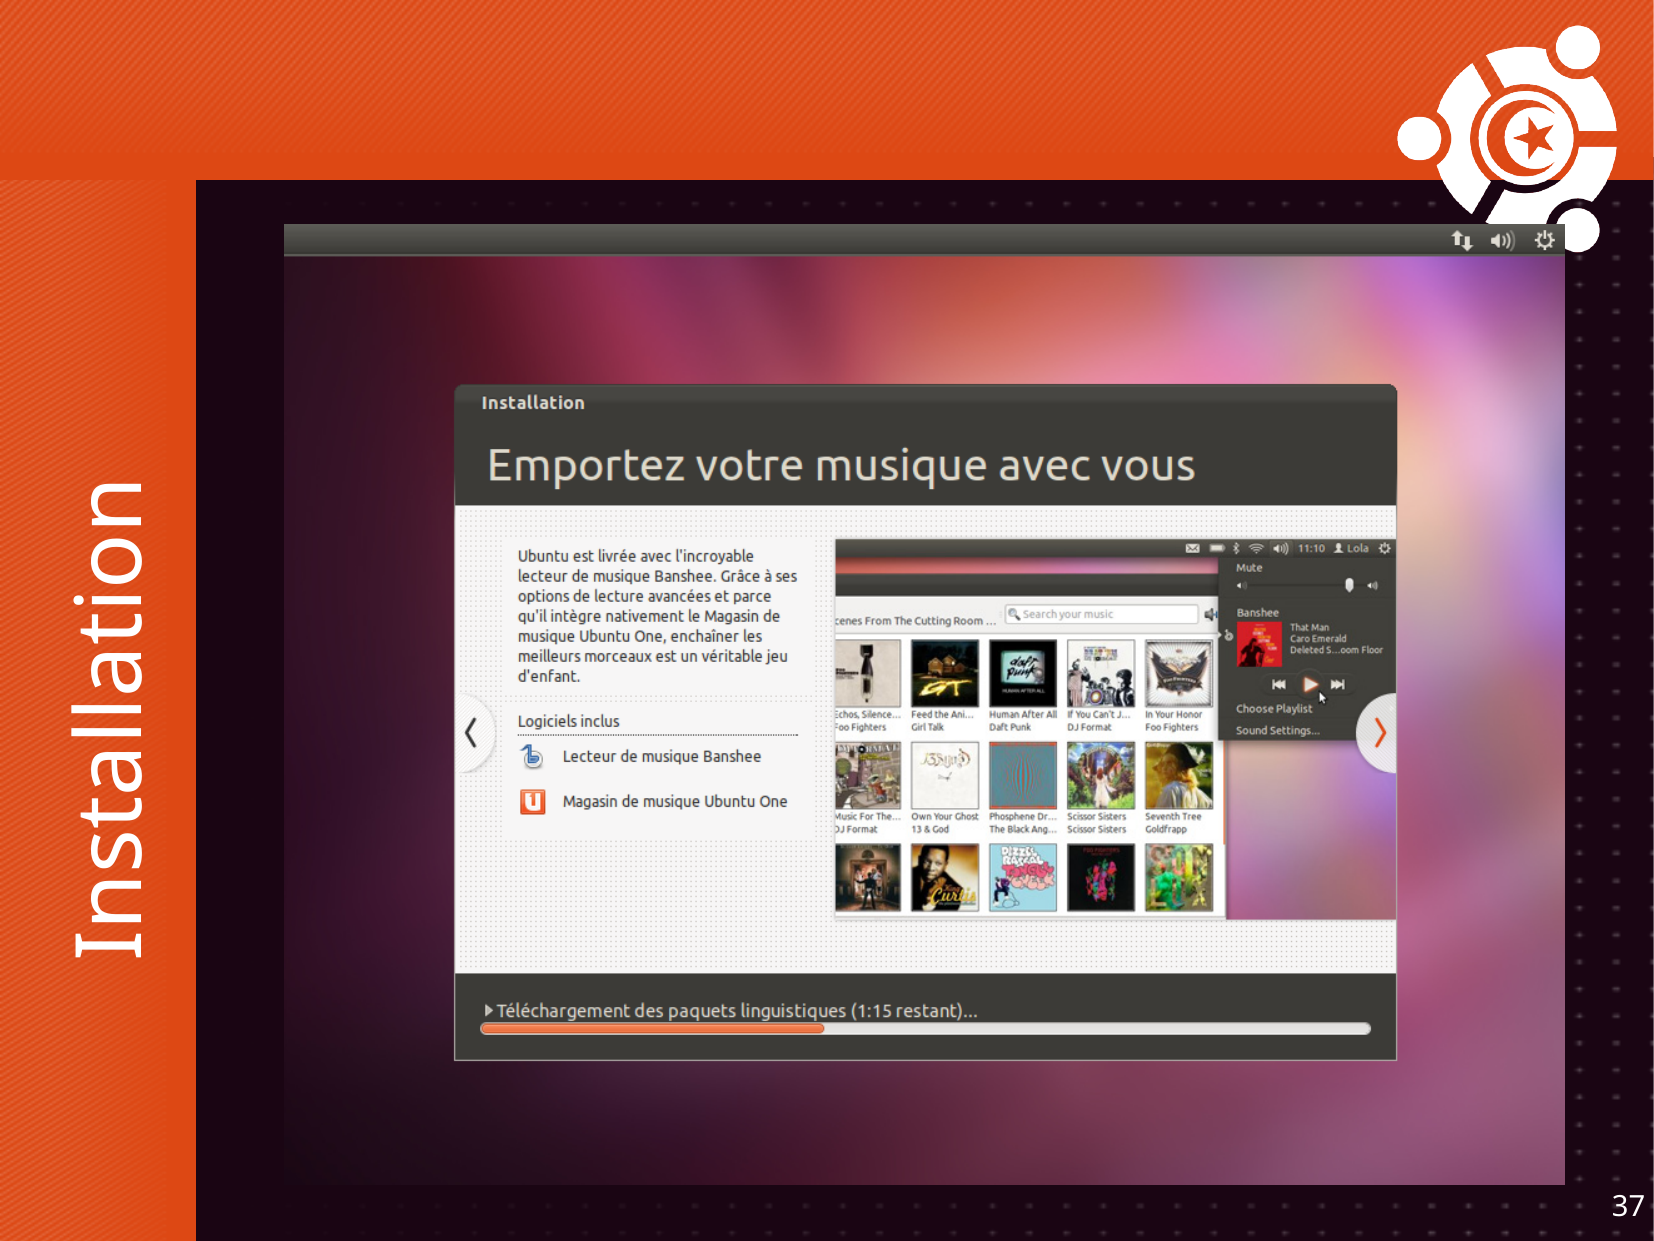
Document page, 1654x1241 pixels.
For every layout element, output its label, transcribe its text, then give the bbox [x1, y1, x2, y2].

title Installation [17, 210, 196, 1229]
picture [0, 0, 1654, 1241]
